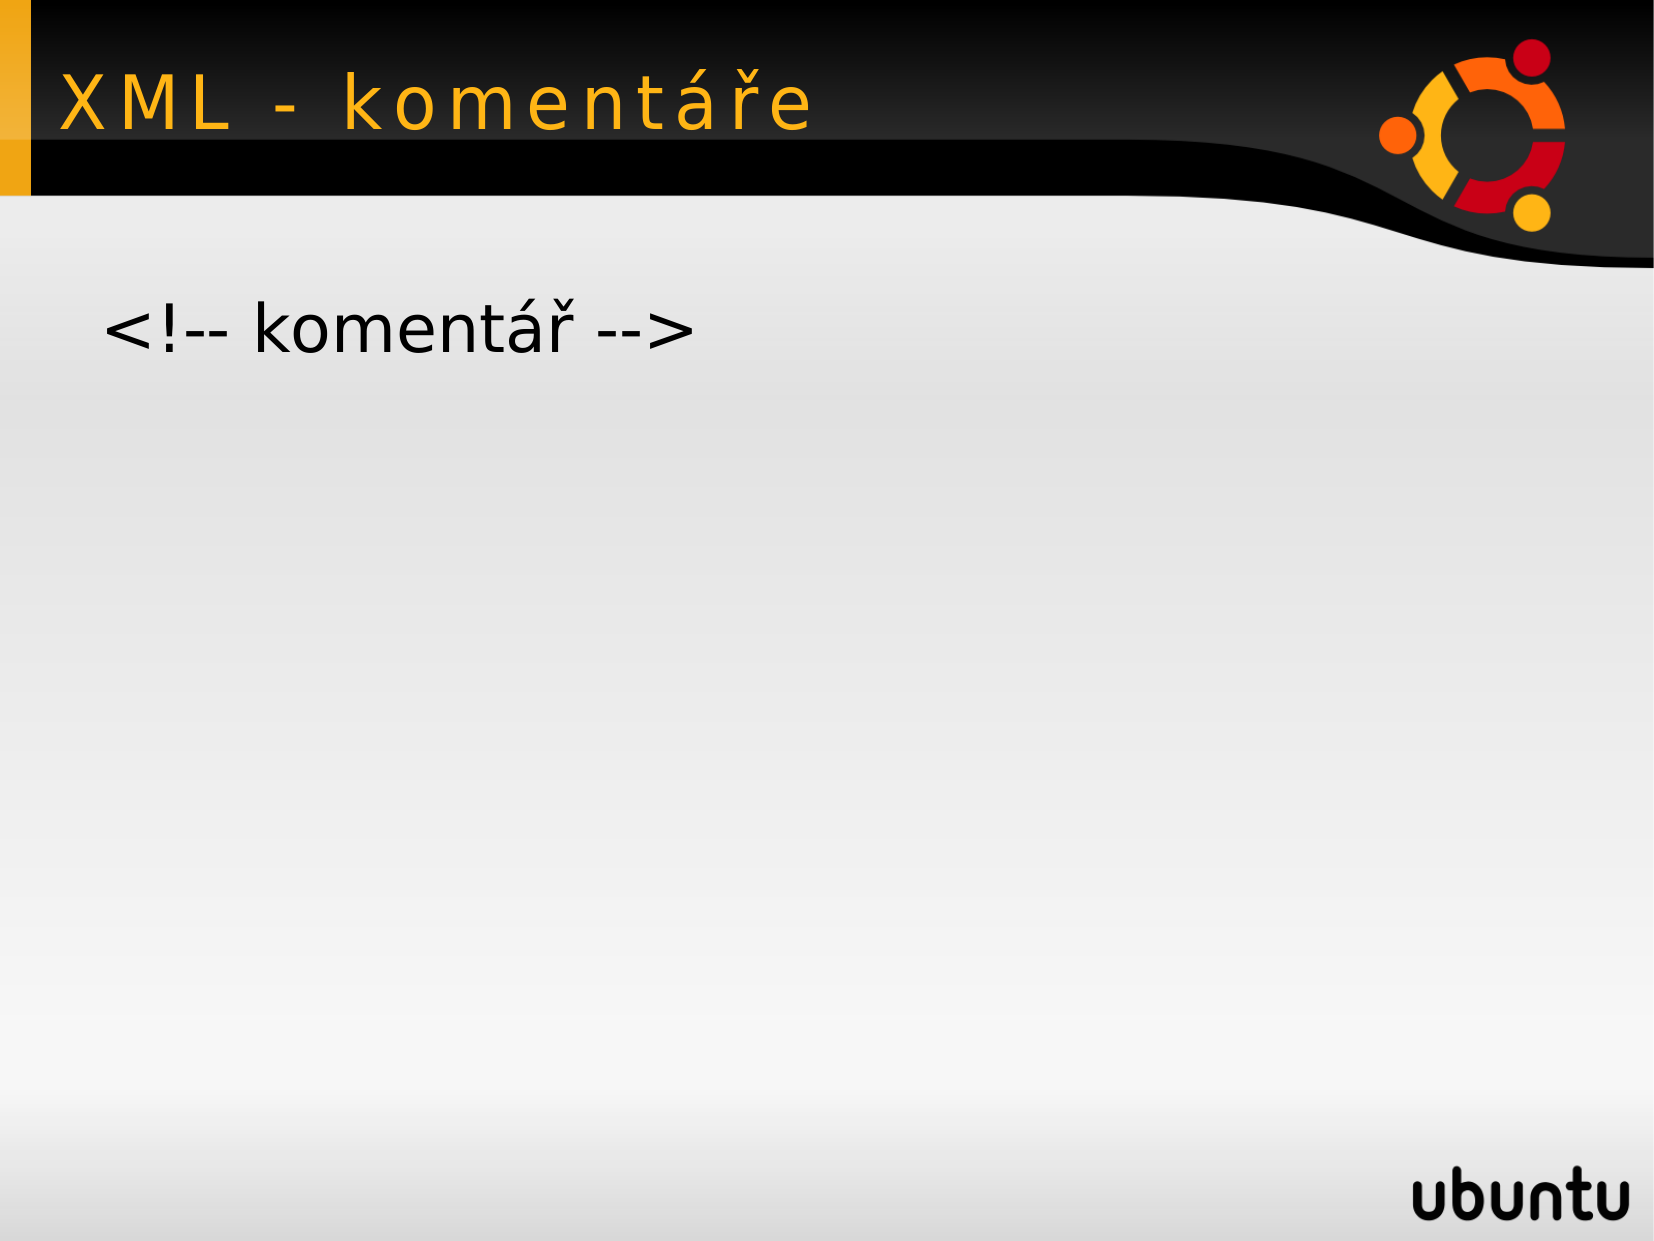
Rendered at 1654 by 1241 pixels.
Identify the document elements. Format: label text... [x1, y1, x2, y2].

list <!-- komentář --> [82, 290, 1571, 1109]
title XML - komentáře [59, 29, 1270, 178]
picture [0, 0, 1654, 1241]
